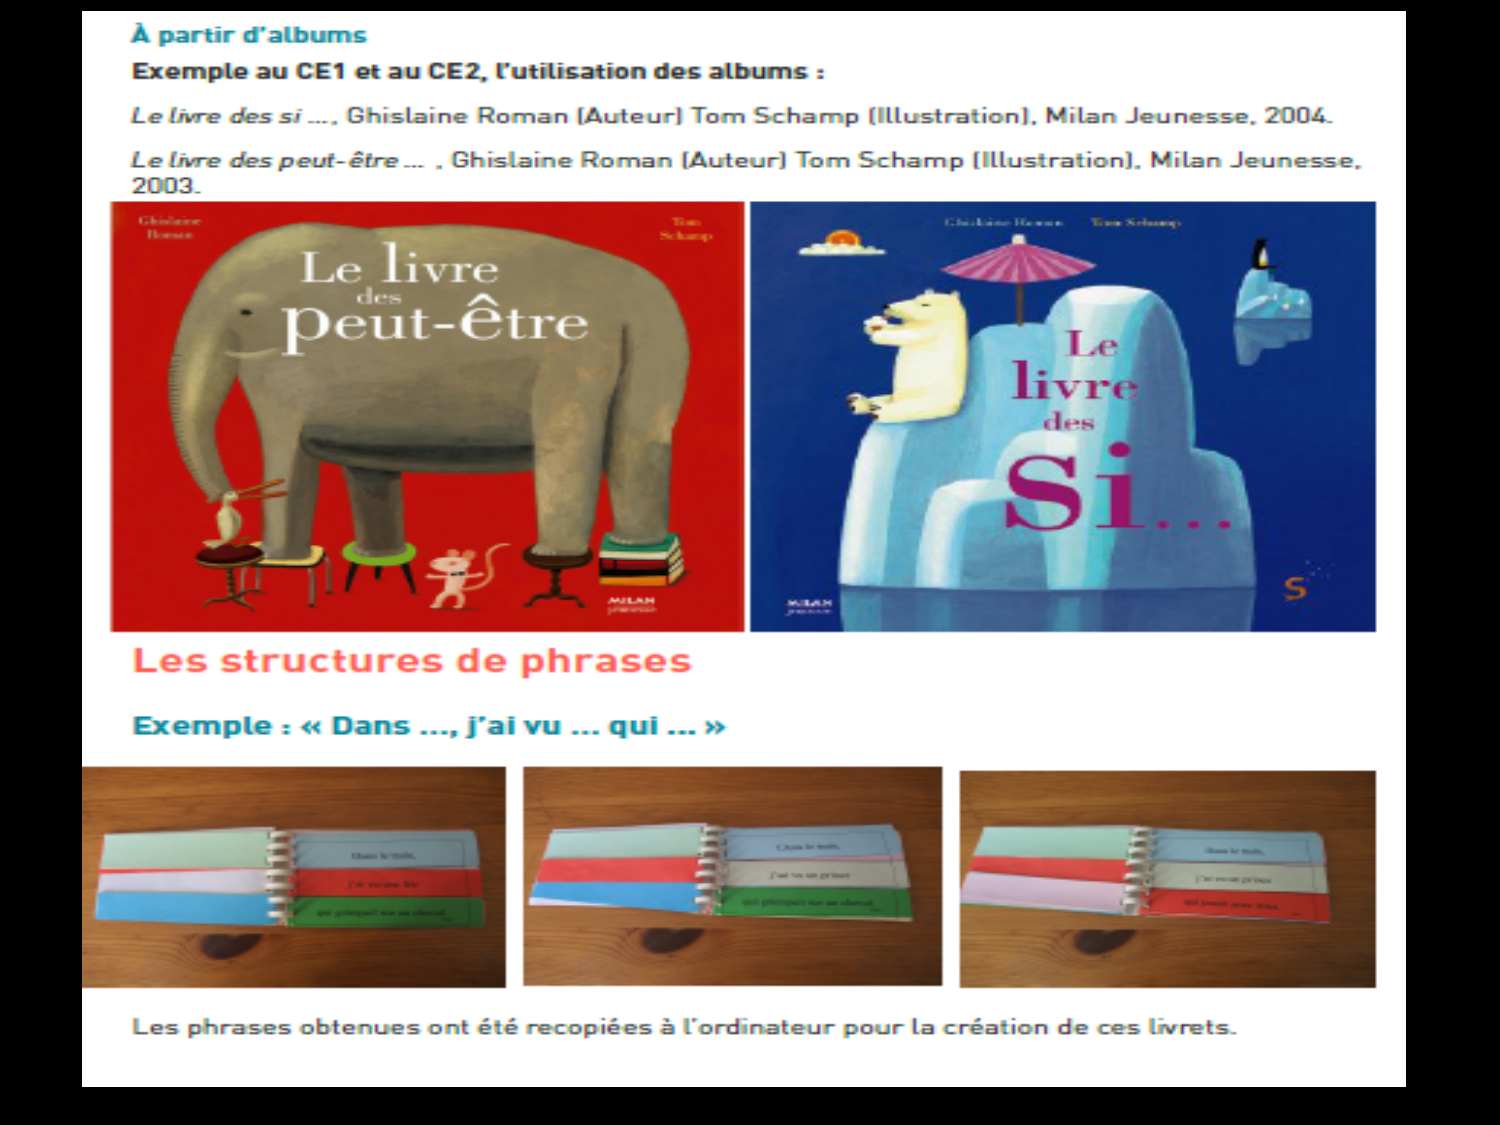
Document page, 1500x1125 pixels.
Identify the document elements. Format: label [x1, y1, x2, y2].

picture [82, 11, 1406, 1087]
